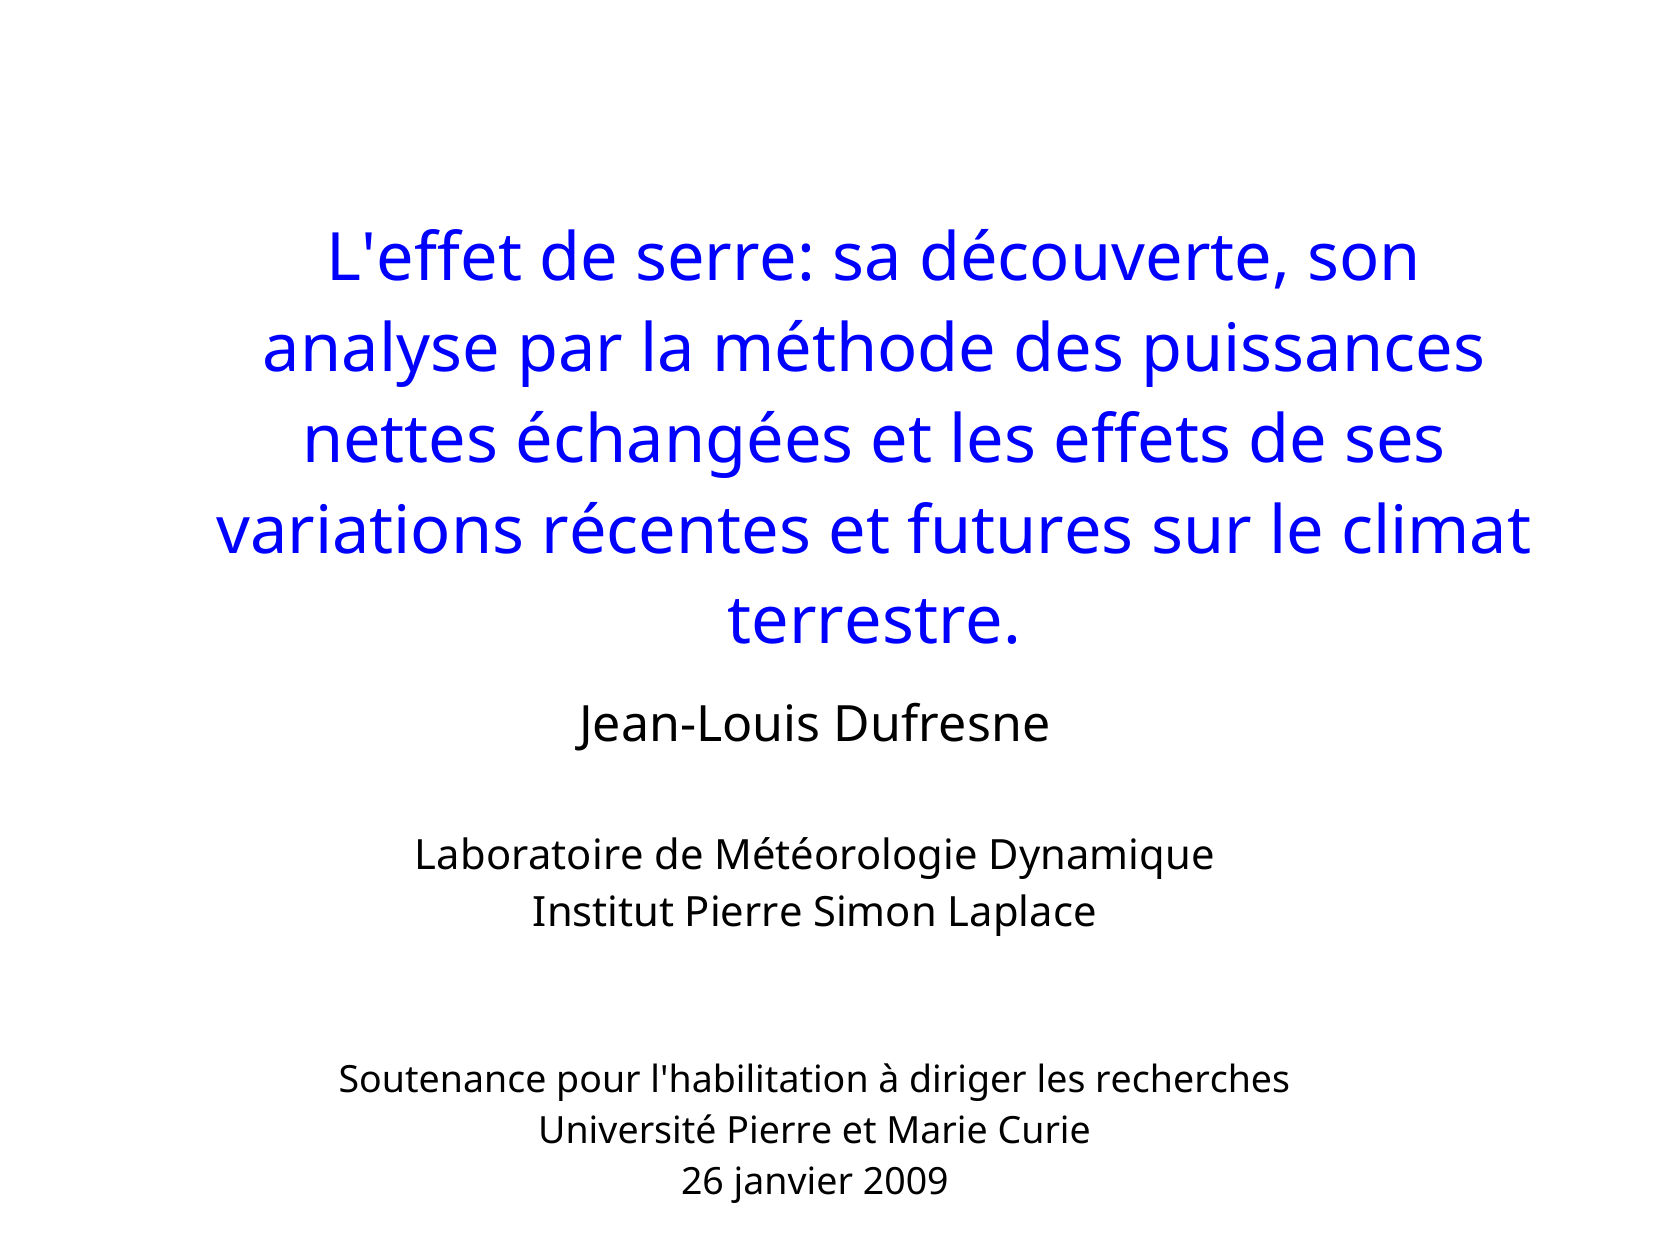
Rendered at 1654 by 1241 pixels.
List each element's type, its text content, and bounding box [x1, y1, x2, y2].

text_box Jean-Louis Dufresne Laboratoire de Météorologie Dynamique Institut Pierre Simon Laplace Soutenance pour l'habilitation à diriger les recherches Université Pierre et Marie Curie 26 janvier 2009 [202, 681, 1428, 1131]
text_box L'effet de serre: sa découverte, son analyse par la méthode des puissances nettes échangées et les effets de ses variations récentes et futures sur le climat terrestre. [199, 202, 1551, 638]
